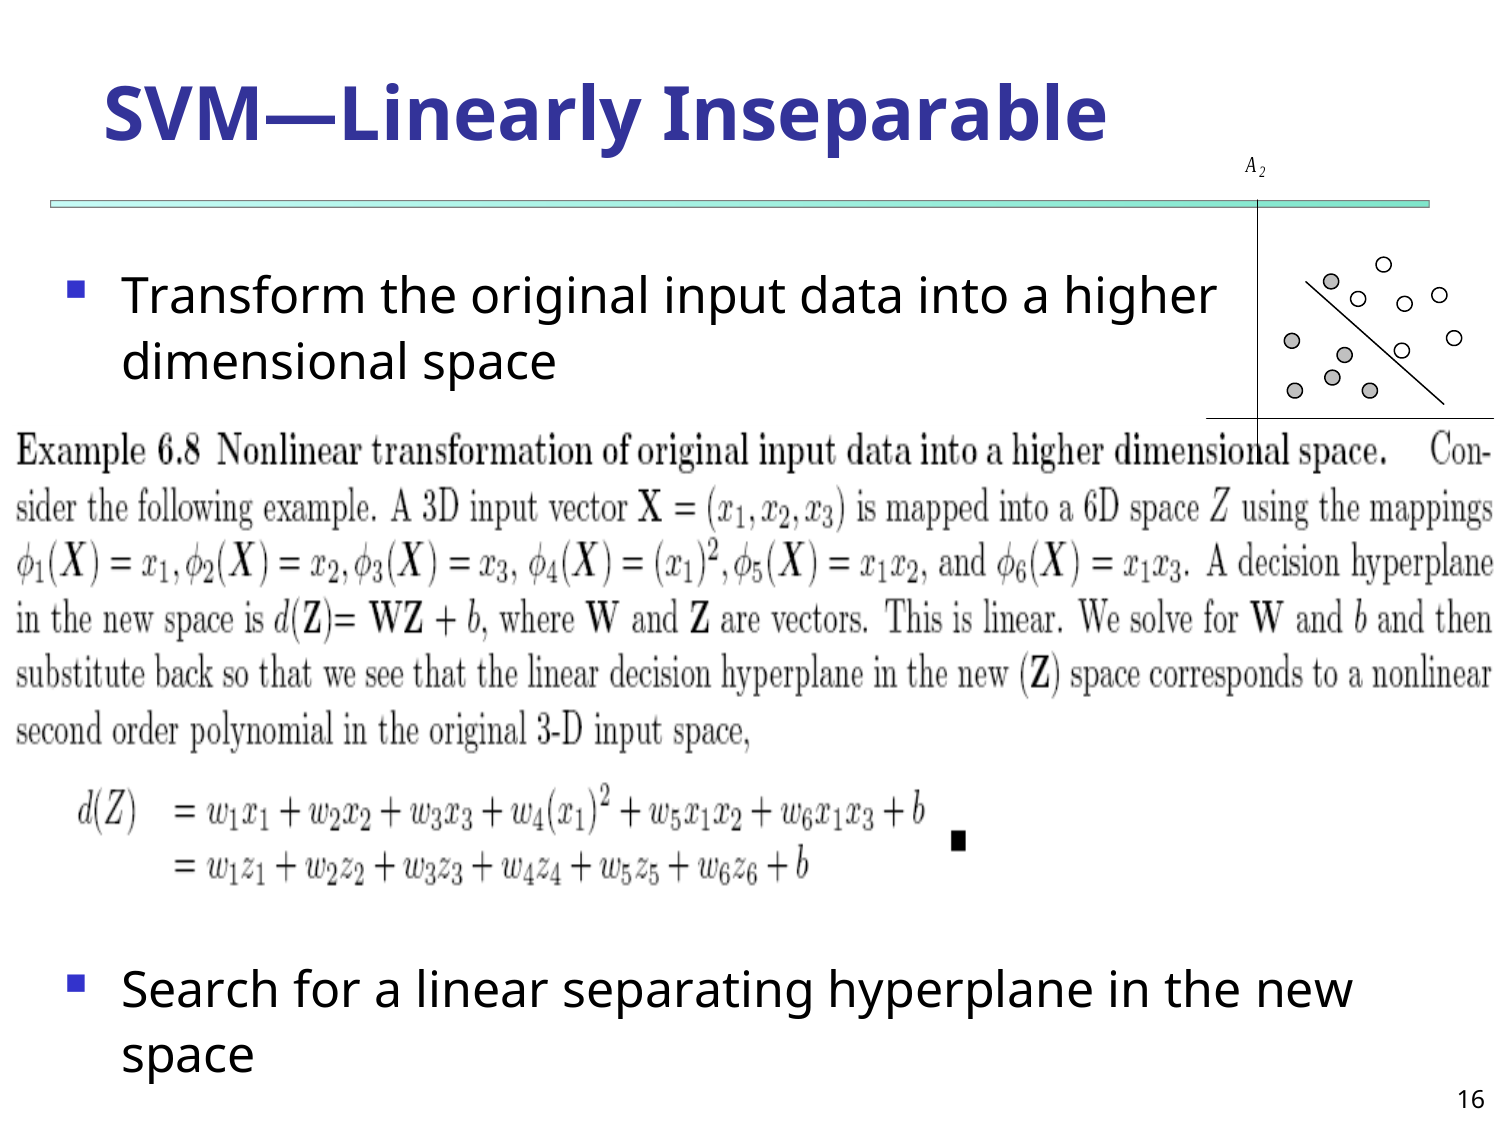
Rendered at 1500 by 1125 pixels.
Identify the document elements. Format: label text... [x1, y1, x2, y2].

text_box [1205, 151, 1500, 464]
title SVM—Linearly Inseparable [0, 57, 1213, 163]
text_box <number> [1187, 1062, 1500, 1125]
text_box Transform the original input data into a higher dimensional space Search for a linear separating hyperplane in the new space [49, 249, 1205, 424]
text_box Transform the original input data into a higher dimensional space Search for a linear separating hyperplane in the new space [49, 888, 1438, 1075]
picture [12, 424, 1500, 888]
